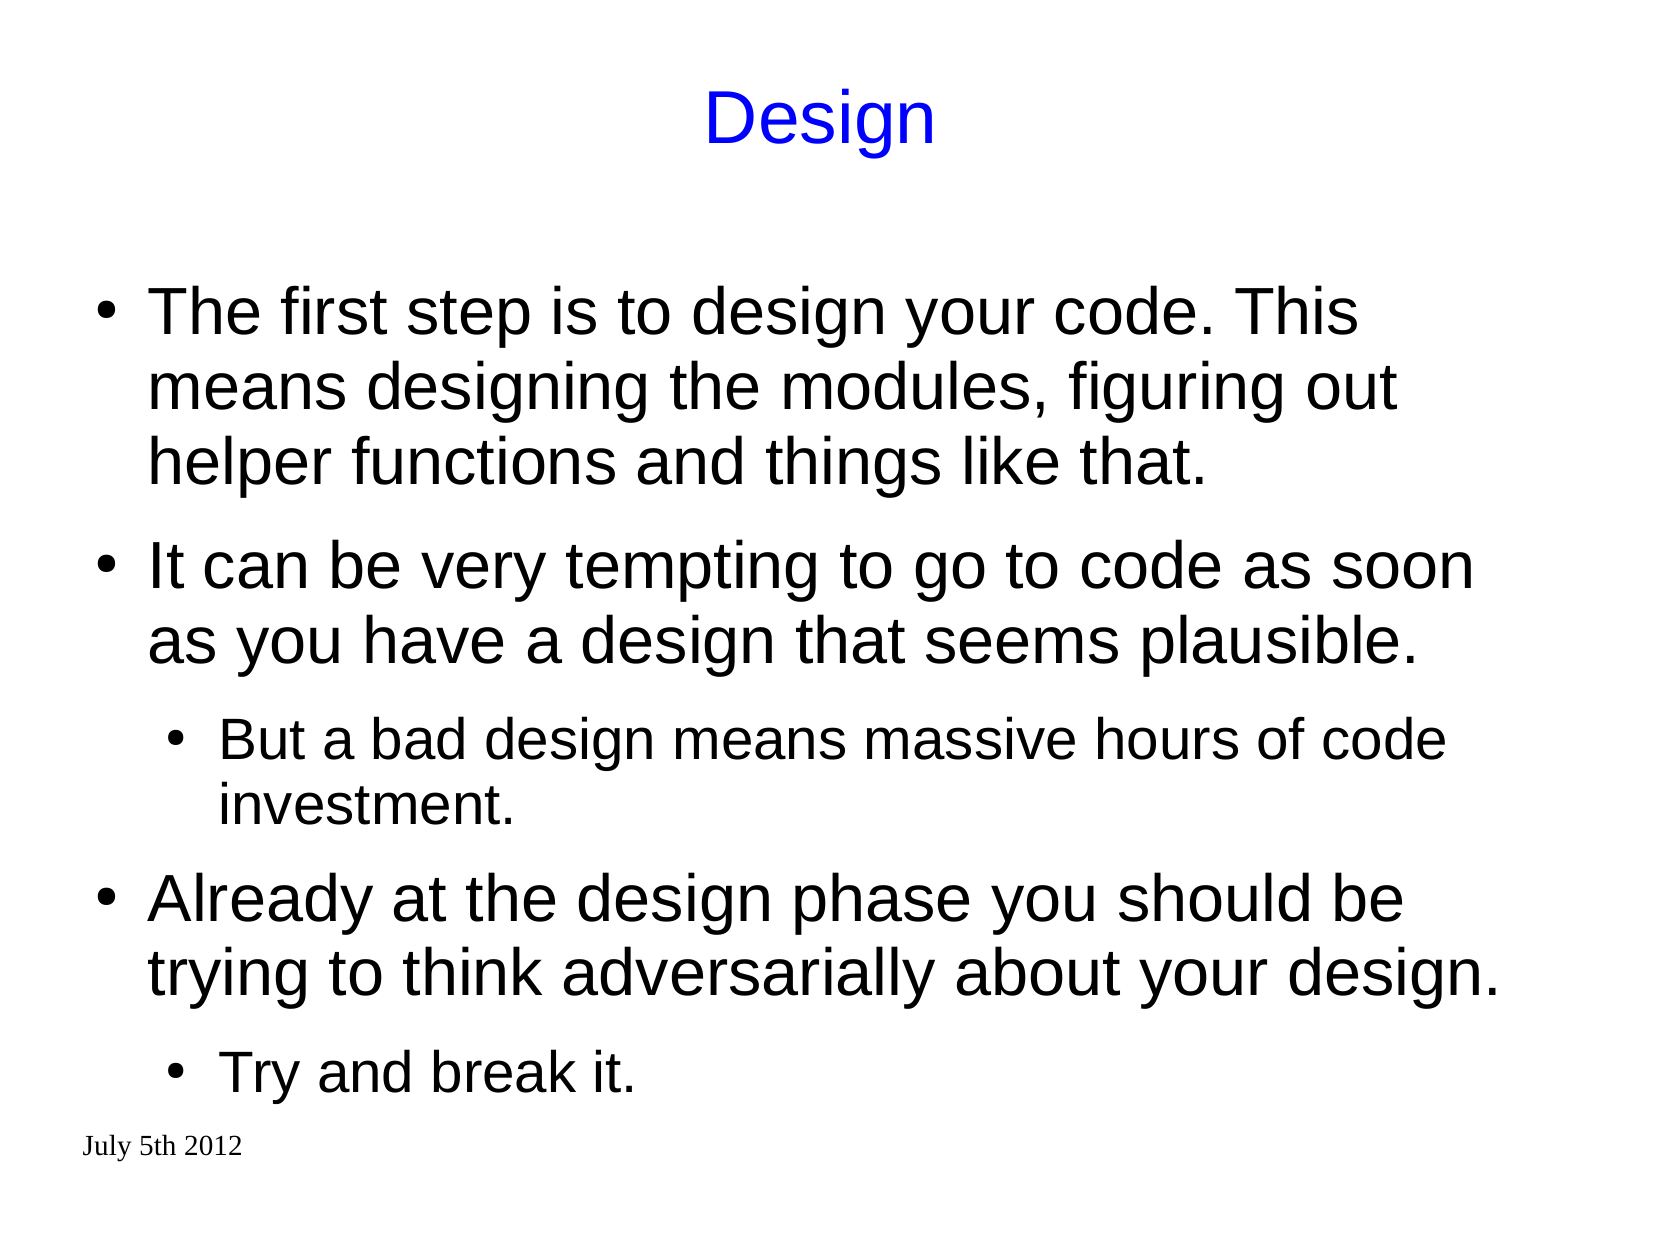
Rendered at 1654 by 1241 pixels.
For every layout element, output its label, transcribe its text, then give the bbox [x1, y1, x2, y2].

list The first step is to design your code. This means designing the modules, figuring out helper functions and things like that. It can be very tempting to go to code as soon as you have a design that seems plausible. But a bad design means massive hours of code investment. Already at the design phase you should be trying to think adversarially about your design. Try and break it. [76, 274, 1565, 1103]
title Design [76, 58, 1565, 178]
